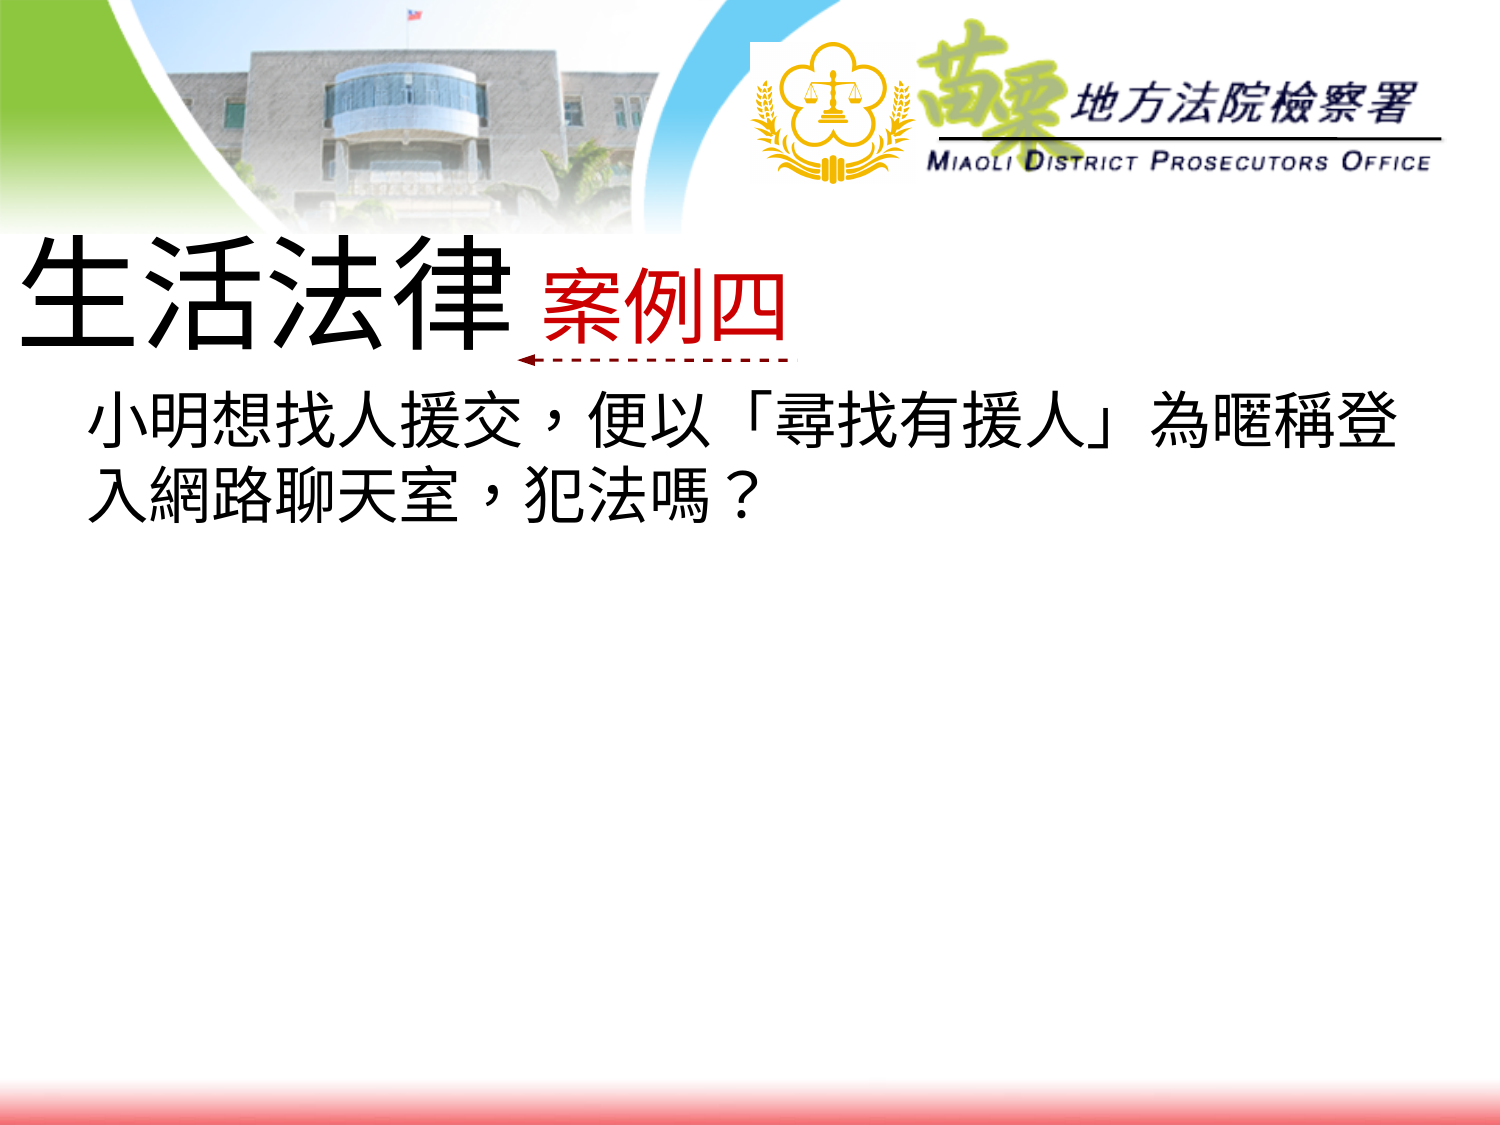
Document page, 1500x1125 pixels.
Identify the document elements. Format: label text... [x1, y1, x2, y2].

picture [0, 1026, 1500, 1125]
text_box 生活法律 [0, 208, 531, 374]
text_box 小明想找人援交，便以「尋找有援人」為暱稱登入網路聊天室，犯法嗎？ [72, 374, 1428, 539]
text_box 案例四 [531, 247, 805, 362]
